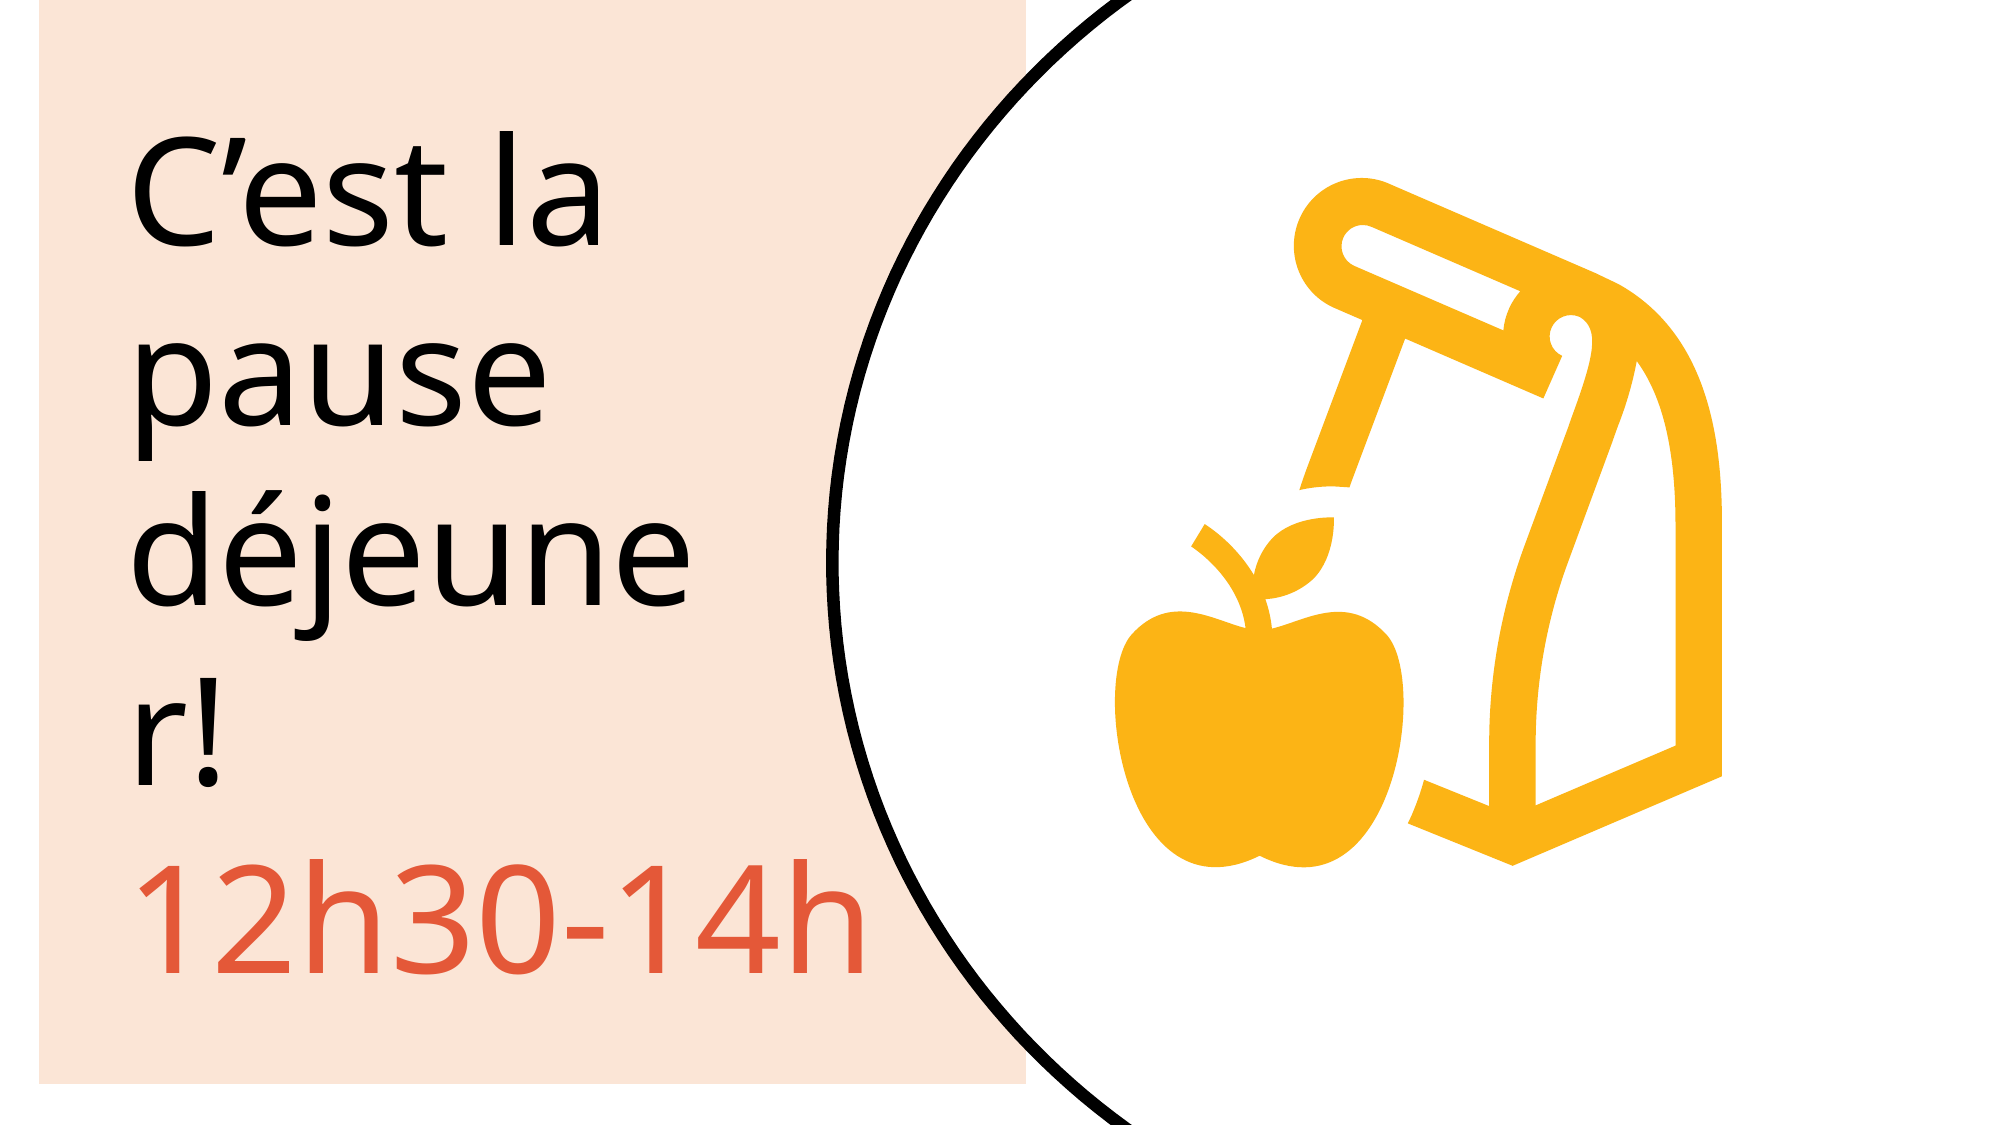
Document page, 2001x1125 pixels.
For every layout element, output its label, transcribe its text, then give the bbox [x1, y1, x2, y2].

picture [1043, 150, 1796, 903]
text_box C’est la pause déjeuner! [111, 87, 761, 649]
text_box 12h30-14h [111, 816, 906, 1014]
text_box [39, 0, 2000, 1125]
